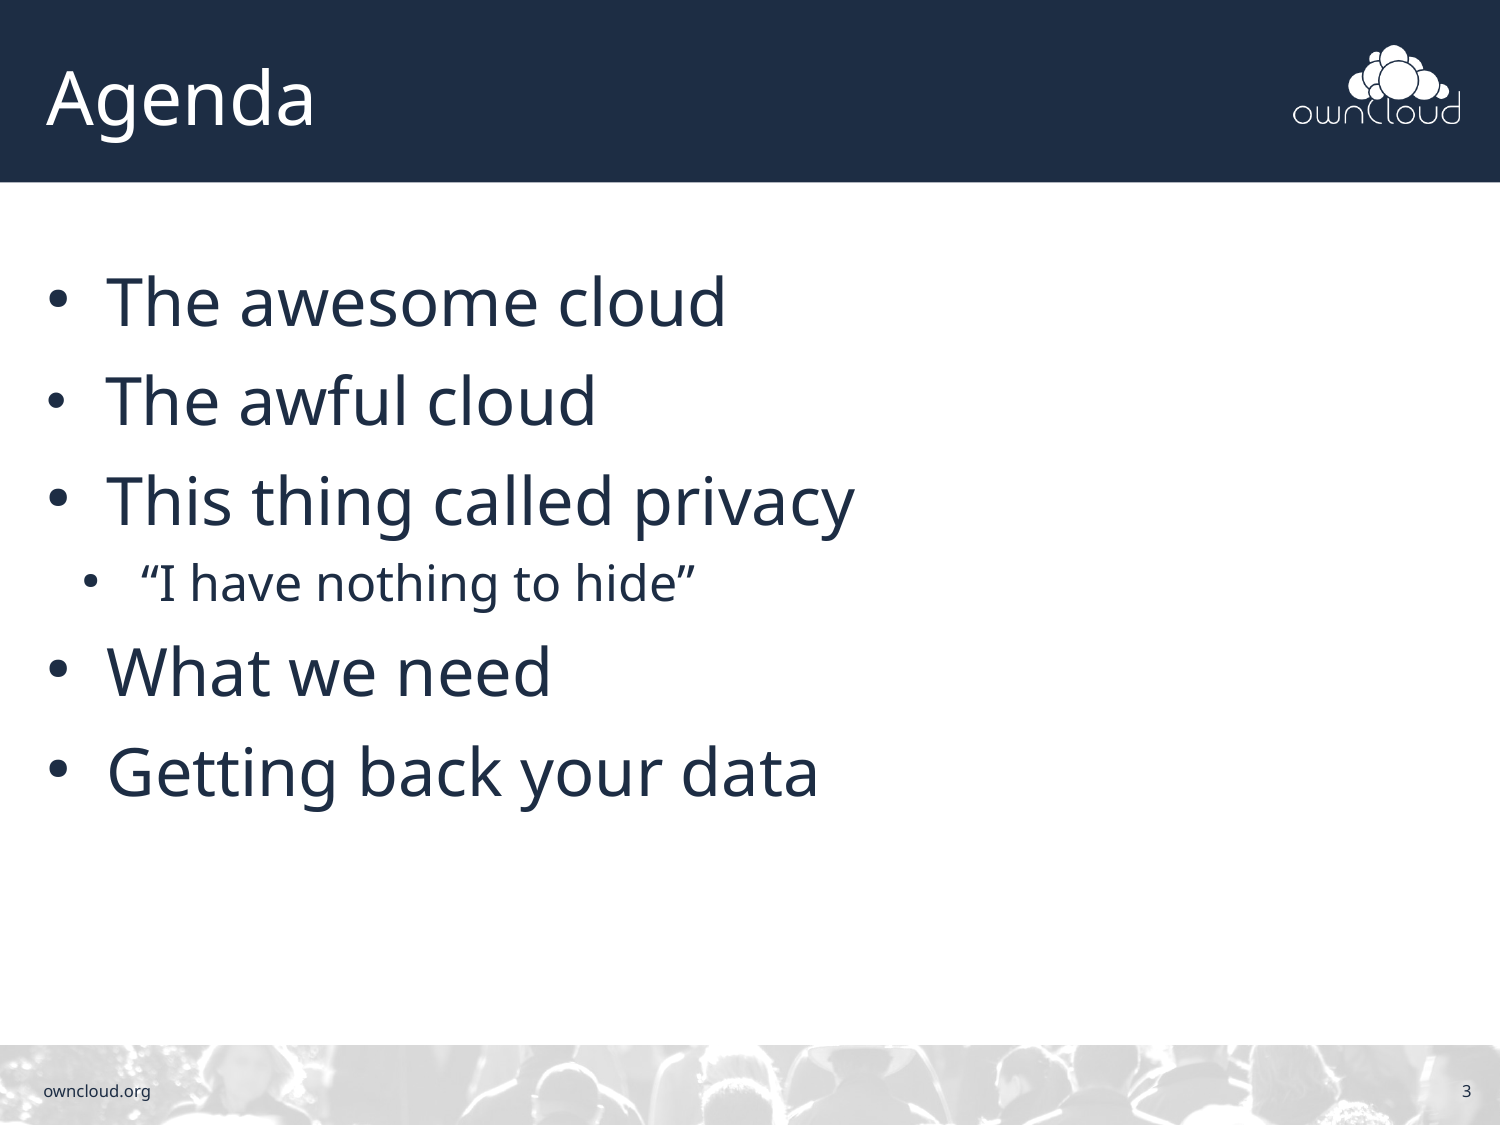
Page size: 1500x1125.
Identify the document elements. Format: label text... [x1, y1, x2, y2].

title Agenda [46, 5, 1258, 187]
picture [0, 1045, 1500, 1125]
list The awesome cloud The awful cloud This thing called privacy “I have nothing to hide” What we need Getting back your data [46, 254, 1465, 1026]
picture [1293, 45, 1460, 124]
